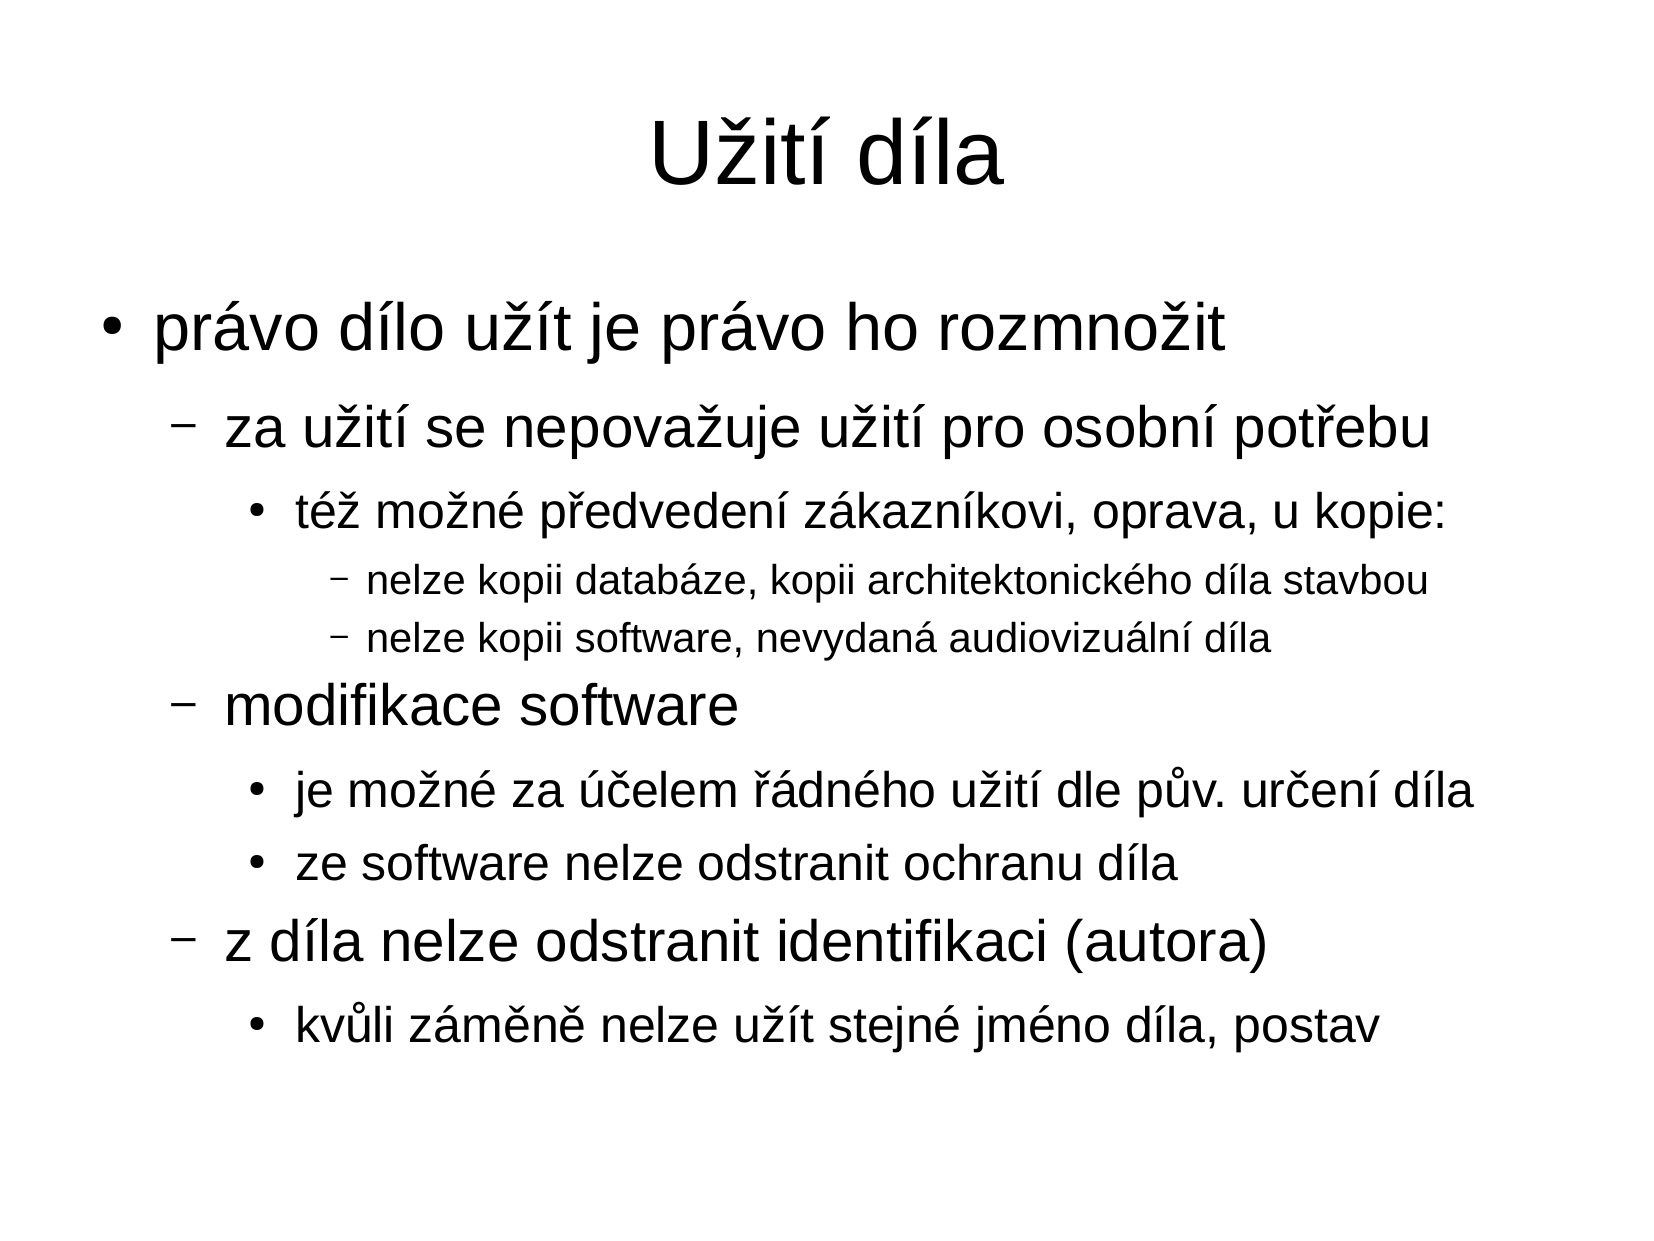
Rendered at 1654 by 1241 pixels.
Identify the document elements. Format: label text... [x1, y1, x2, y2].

list právo dílo užít je právo ho rozmnožit za užití se nepovažuje užití pro osobní potřebu též možné předvedení zákazníkovi, oprava, u kopie: nelze kopii databáze, kopii architektonického díla stavbou nelze kopii software, nevydaná audiovizuální díla modifikace software je možné za účelem řádného užití dle pův. určení díla ze software nelze odstranit ochranu díla z díla nelze odstranit identifikaci (autora) kvůli záměně nelze užít stejné jméno díla, postav [82, 290, 1538, 1170]
title Užití díla [82, 49, 1571, 257]
